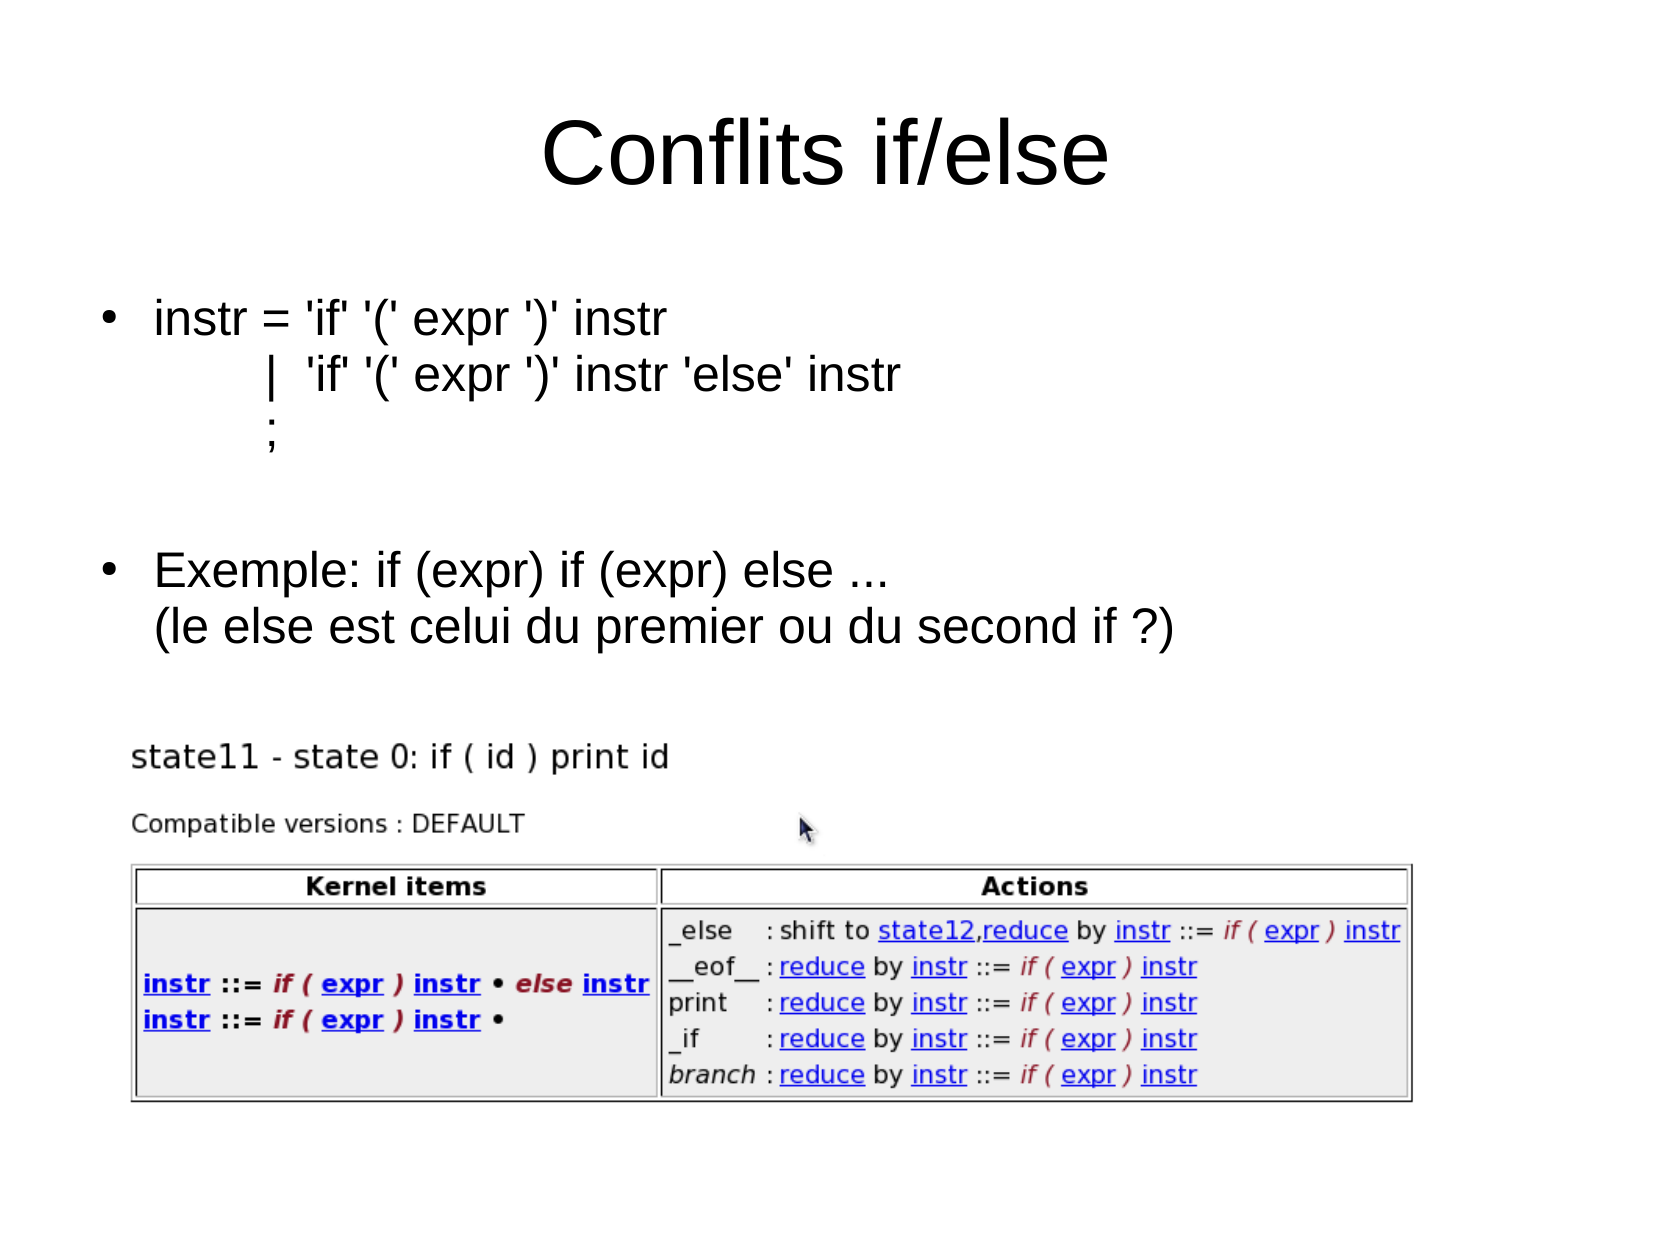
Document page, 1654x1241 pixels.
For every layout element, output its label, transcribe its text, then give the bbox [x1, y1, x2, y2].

title Conflits if/else [82, 56, 1571, 250]
picture [128, 731, 1449, 1129]
list instr = 'if' '(' expr ')' instr | 'if' '(' expr ')' instr 'else' instr ; Exemple: if (expr) if (expr) else ... (le else est celui du premier ou du second if ?) [82, 290, 1571, 680]
